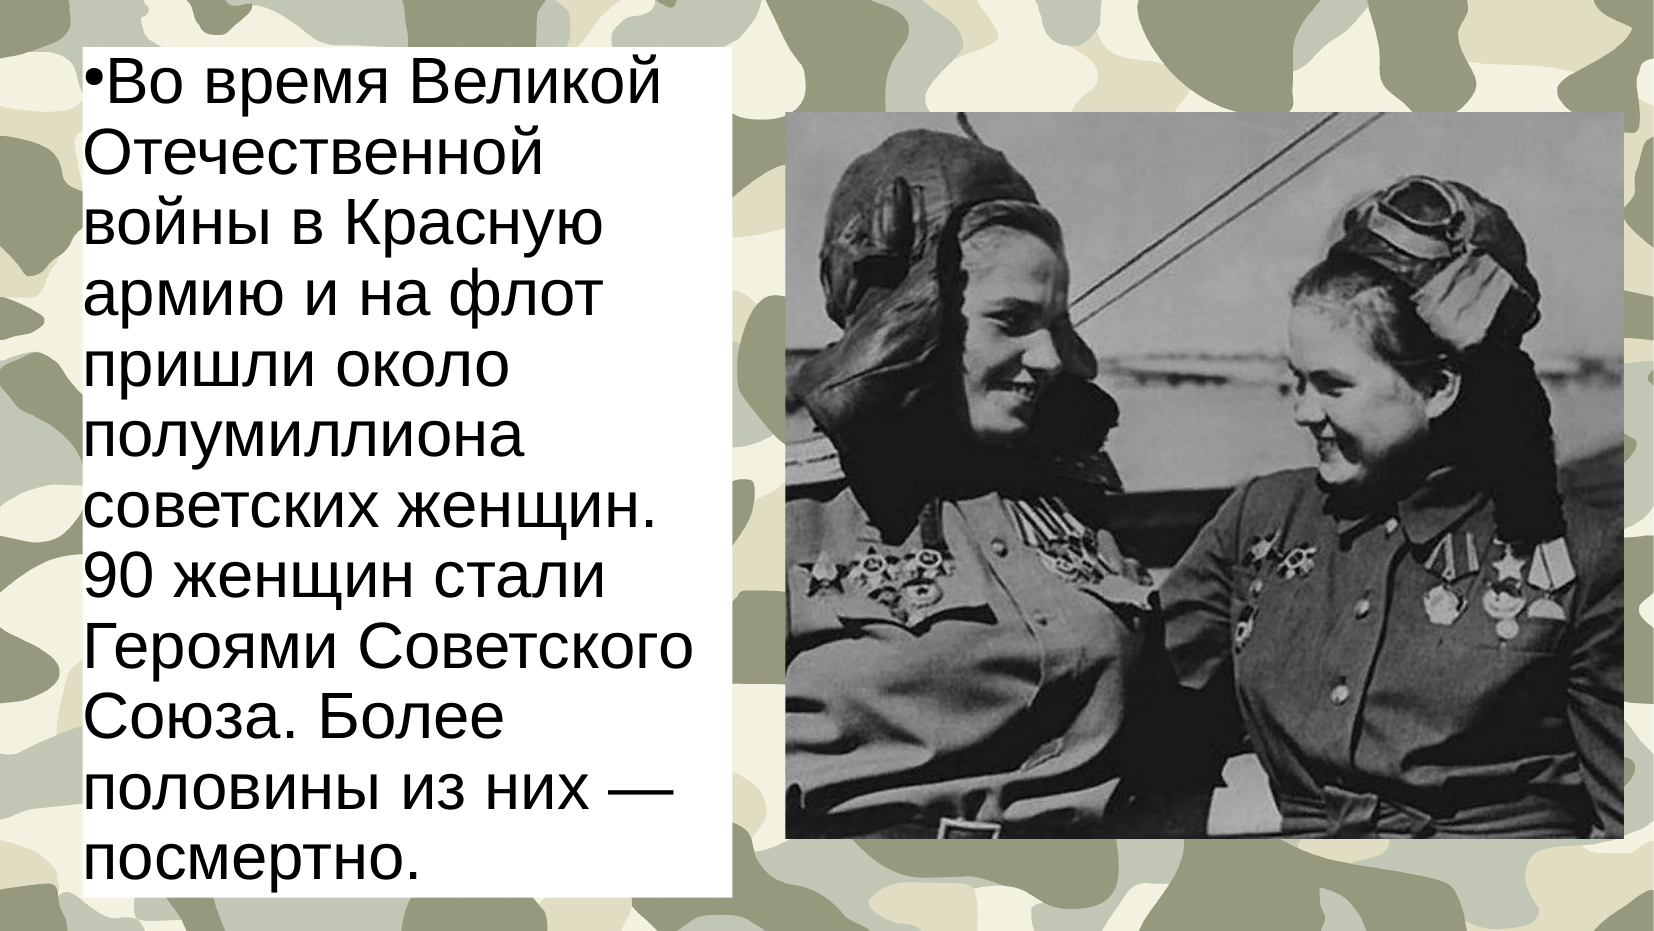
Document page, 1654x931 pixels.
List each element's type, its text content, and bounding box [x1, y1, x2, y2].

picture [0, 0, 1654, 931]
list Во время Великой Отечественной войны в Красную армию и на флот пришли около полумиллиона советских женщин. 90 женщин стали Героями Советского Союза. Более половины из них — посмертно. [82, 47, 733, 898]
